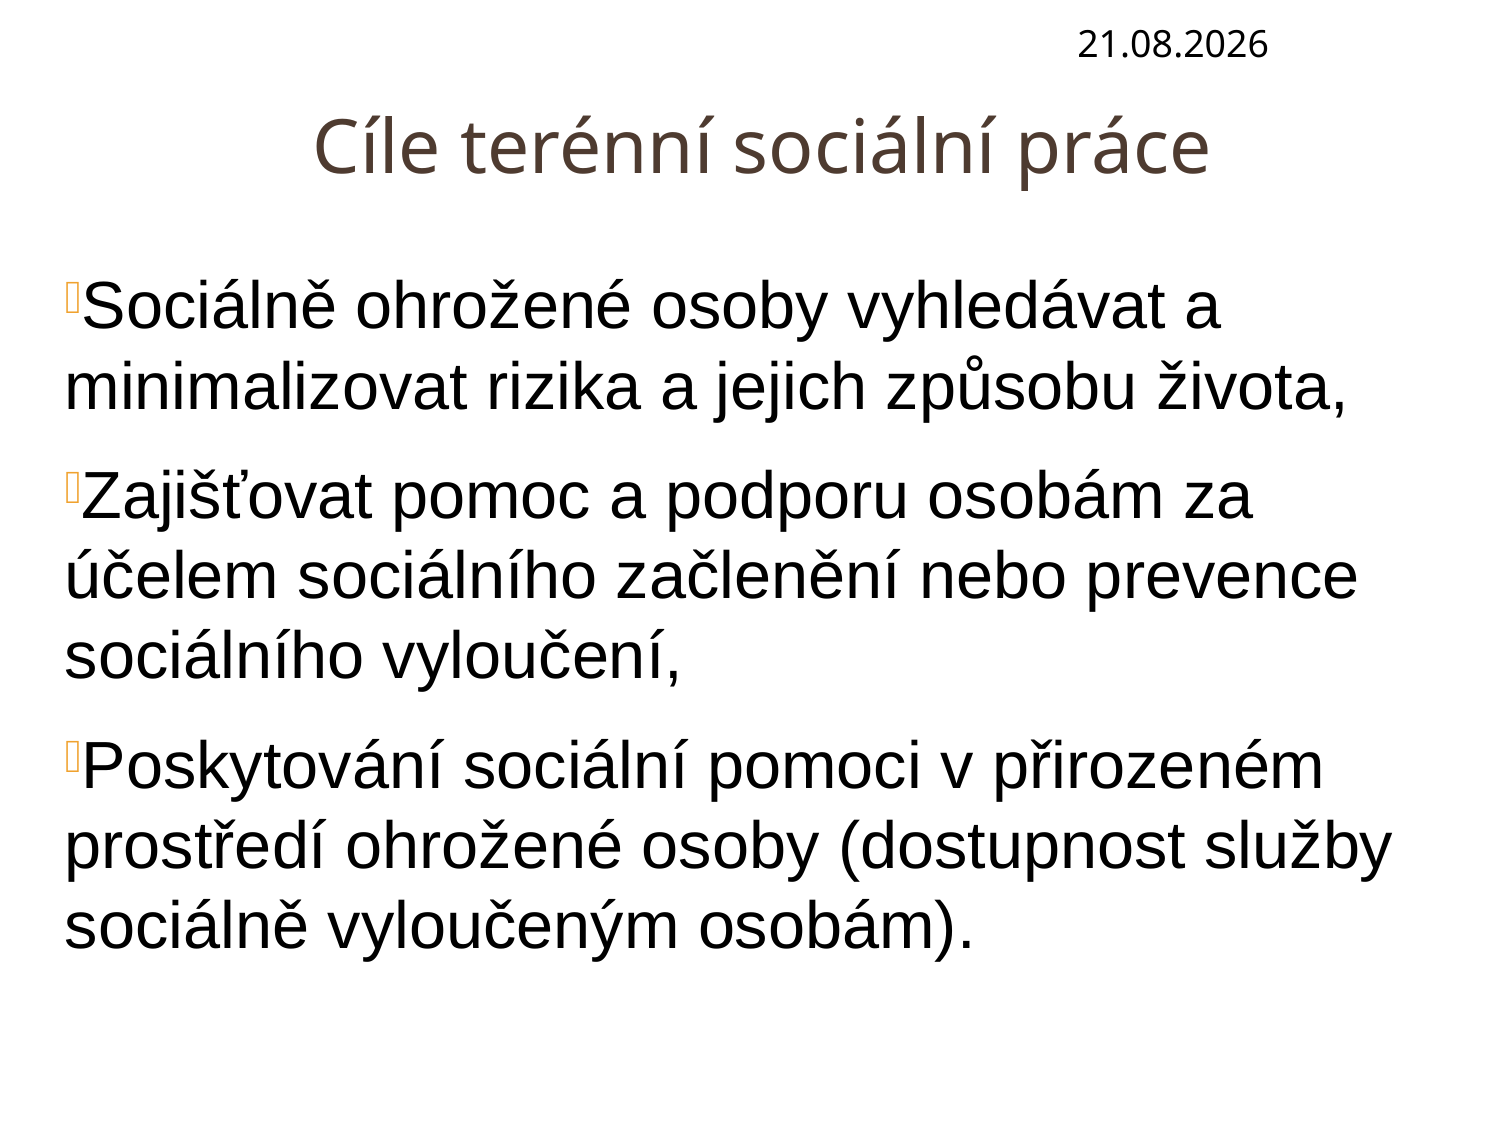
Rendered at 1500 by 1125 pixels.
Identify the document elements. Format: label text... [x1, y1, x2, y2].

text_box 14.04.2020 [1062, 12, 1475, 60]
title Cíle terénní sociální práce [50, 75, 1475, 213]
list Sociálně ohrožené osoby vyhledávat a minimalizovat rizika a jejich způsobu života, Zajišťovat pomoc a podporu osobám za účelem sociálního začlenění nebo prevence sociálního vyloučení, Poskytování sociální pomoci v přirozeném prostředí ohrožené osoby (dostupnost služby sociálně vyloučeným osobám). [50, 254, 1475, 998]
